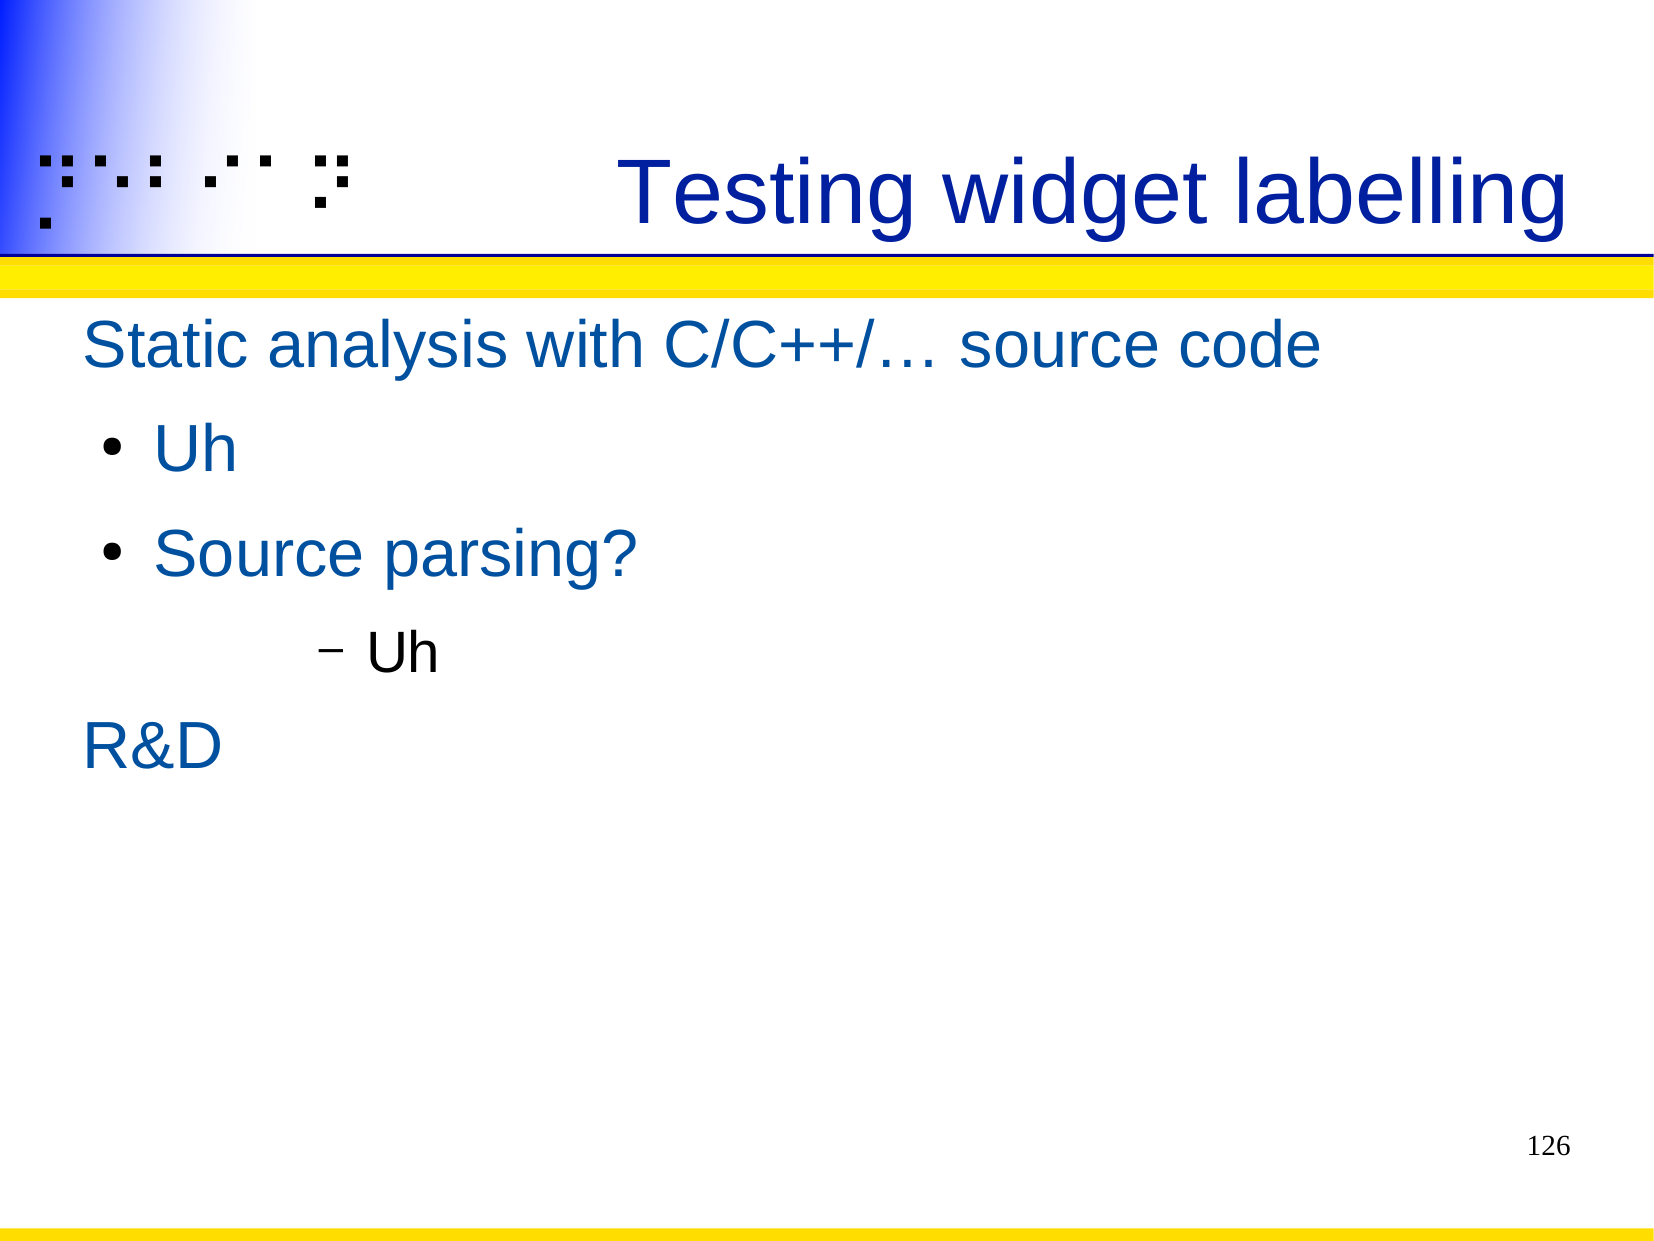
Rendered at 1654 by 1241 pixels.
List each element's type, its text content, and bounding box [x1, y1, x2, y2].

title Testing widget labelling [372, 126, 1571, 257]
list Static analysis with C/C++/… source code Uh Source parsing? Uh R&D [82, 307, 1571, 1126]
